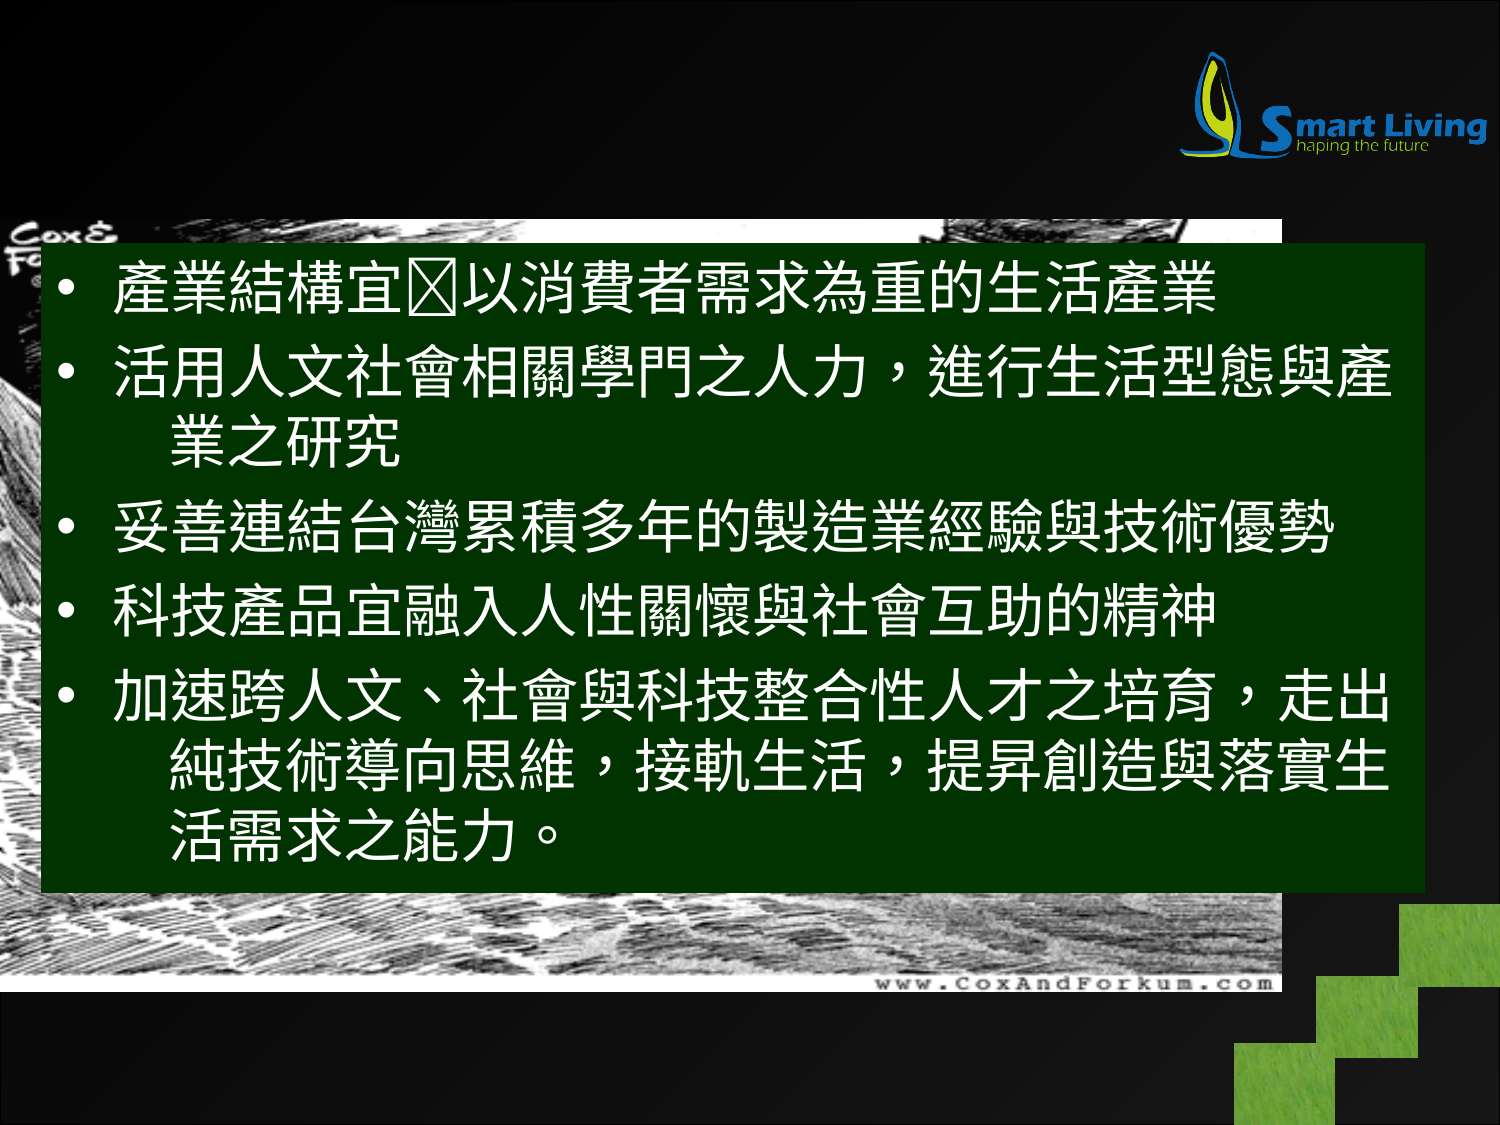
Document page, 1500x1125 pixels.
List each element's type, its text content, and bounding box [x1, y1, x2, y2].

picture [0, 220, 1282, 992]
text_box 產業結構宜以消費者需求為重的生活產業 活用人文社會相關學門之人力，進行生活型態與產業之研究 妥善連結台灣累積多年的製造業經驗與技術優勢 科技產品宜融入人性關懷與社會互助的精神 加速跨人文、社會與科技整合性人才之培育，走出純技術導向思維，接軌生活，提昇創造與落實生活需求之能力。 [41, 243, 1425, 893]
